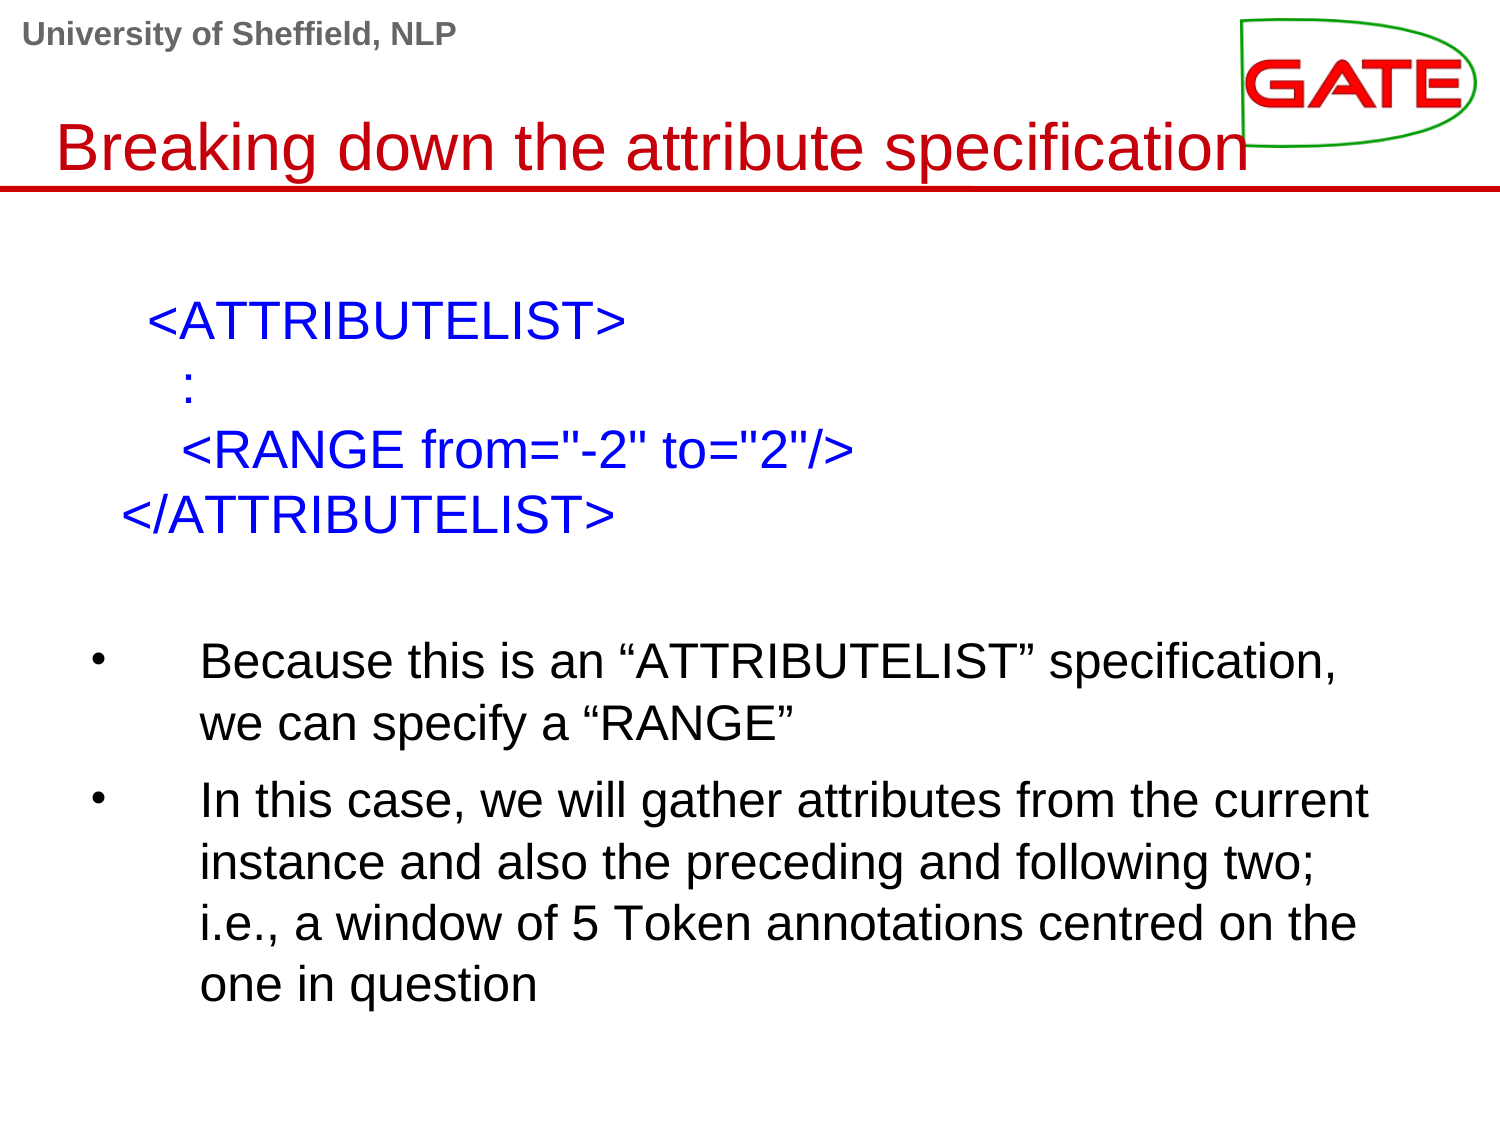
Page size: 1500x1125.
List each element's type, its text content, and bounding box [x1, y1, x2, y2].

picture [1240, 18, 1477, 148]
text_box <ATTRIBUTELIST> : <RANGE from="-2" to="2"/> </ATTRIBUTELIST> [61, 277, 1182, 621]
list Because this is an “ATTRIBUTELIST” specification, we can specify a “RANGE” In this case, we will gather attributes from the current instance and also the preceding and following two; i.e., a window of 5 Token annotations centred on the one in question [75, 620, 1425, 1034]
title Breaking down the attribute specification [41, 37, 1391, 254]
